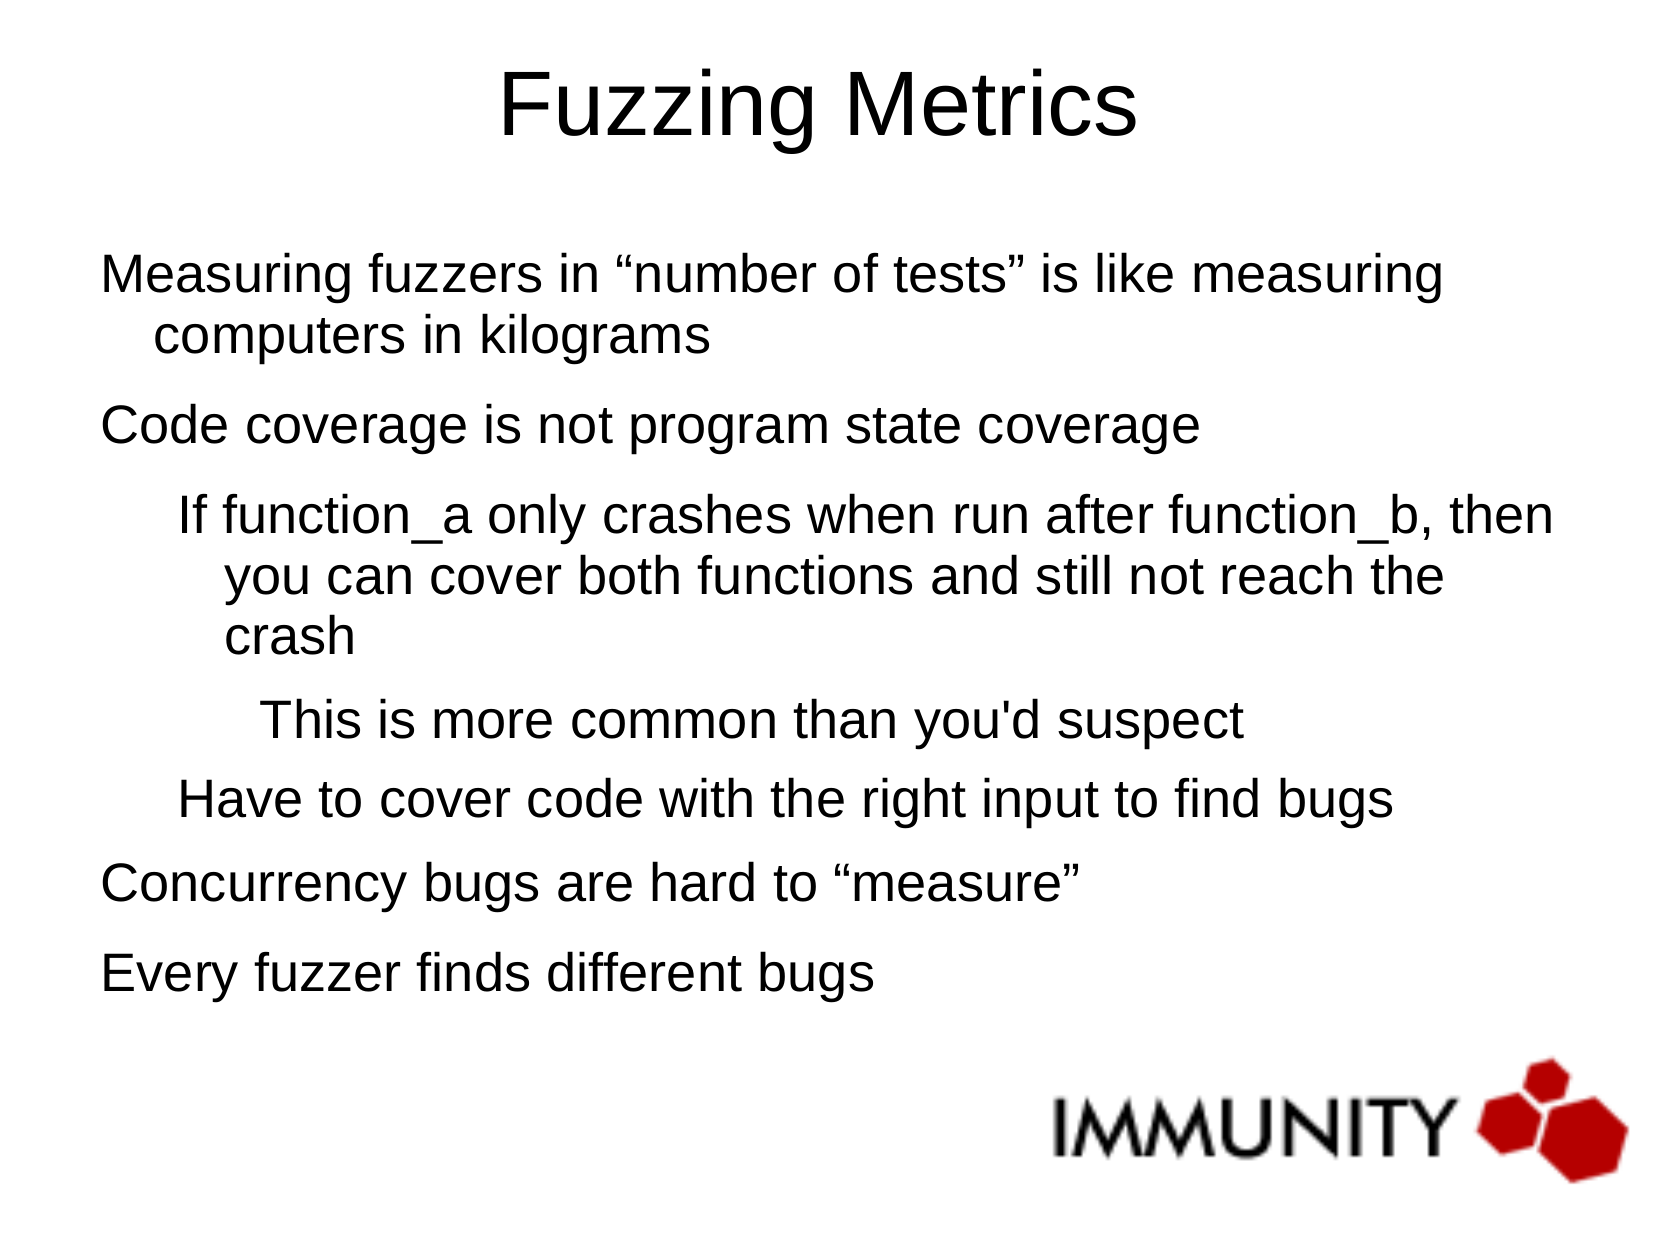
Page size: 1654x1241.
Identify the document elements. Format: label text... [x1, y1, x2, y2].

picture [1006, 1017, 1654, 1241]
title Fuzzing Metrics [75, 0, 1564, 208]
list Measuring fuzzers in “number of tests” is like measuring computers in kilograms Code coverage is not program state coverage If function_a only crashes when run after function_b, then you can cover both functions and still not reach the crash This is more common than you'd suspect Have to cover code with the right input to find bugs Concurrency bugs are hard to “measure” Every fuzzer finds different bugs [82, 243, 1571, 1203]
